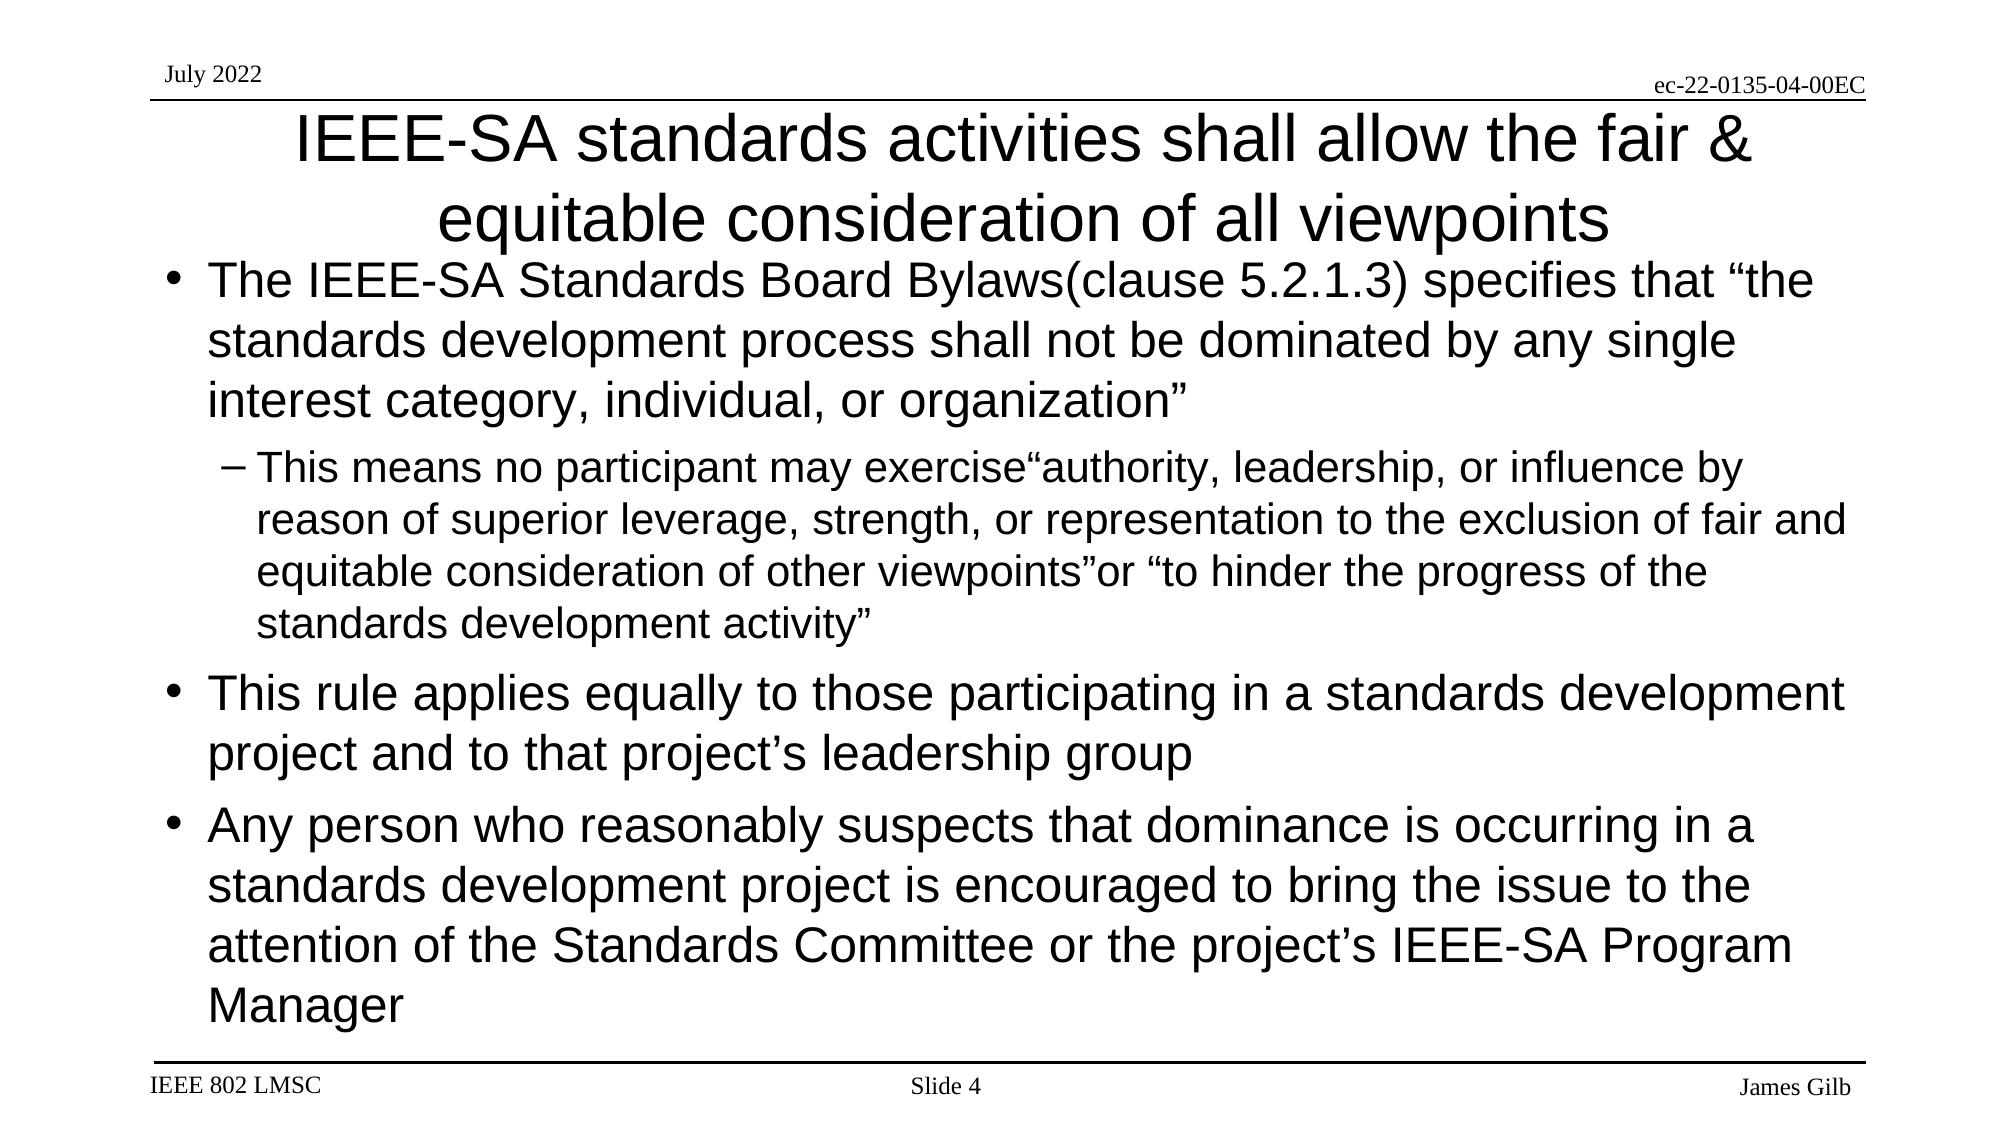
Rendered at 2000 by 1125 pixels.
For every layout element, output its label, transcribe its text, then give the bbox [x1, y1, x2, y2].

list The IEEE-SA Standards Board Bylaws(clause 5.2.1.3) specifies that “the standards development process shall not be dominated by any single interest category, individual, or organization” This means no participant may exercise“authority, leadership, or influence by reason of superior leverage, strength, or representation to the exclusion of fair and equitable consideration of other viewpoints”or “to hinder the progress of the standards development activity” This rule applies equally to those participating in a standards development project and to that project’s leadership group Any person who reasonably suspects that dominance is occurring in a standards development project is encouraged to bring the issue to the attention of the Standards Committee or the project’s IEEE-SA Program Manager [149, 239, 1900, 1051]
title IEEE-SA standards activities shall allow the fair & equitable consideration of all viewpoints [149, 87, 1900, 239]
